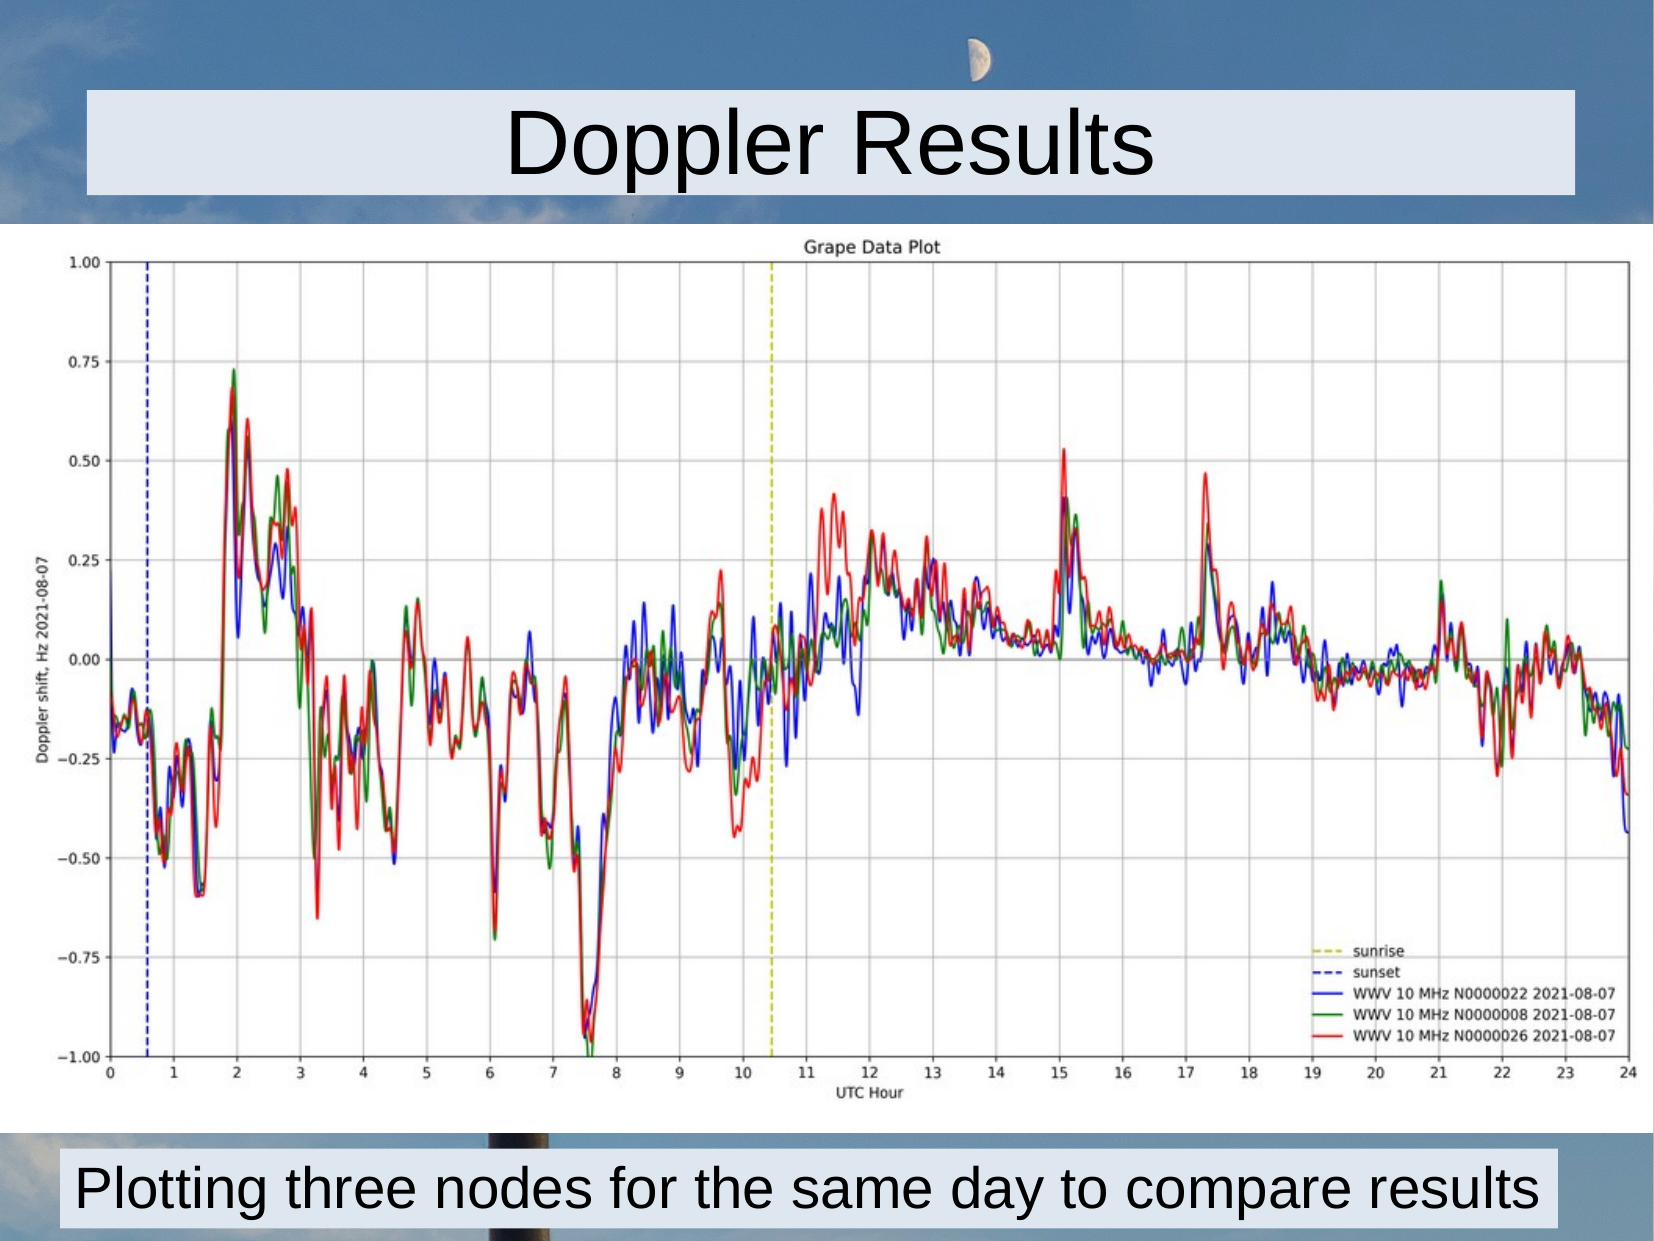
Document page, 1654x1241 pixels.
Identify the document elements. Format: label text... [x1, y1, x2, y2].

text_box Plotting three nodes for the same day to compare results [60, 1148, 1558, 1229]
picture [0, 0, 1654, 1241]
title Doppler Results [86, 90, 1576, 196]
